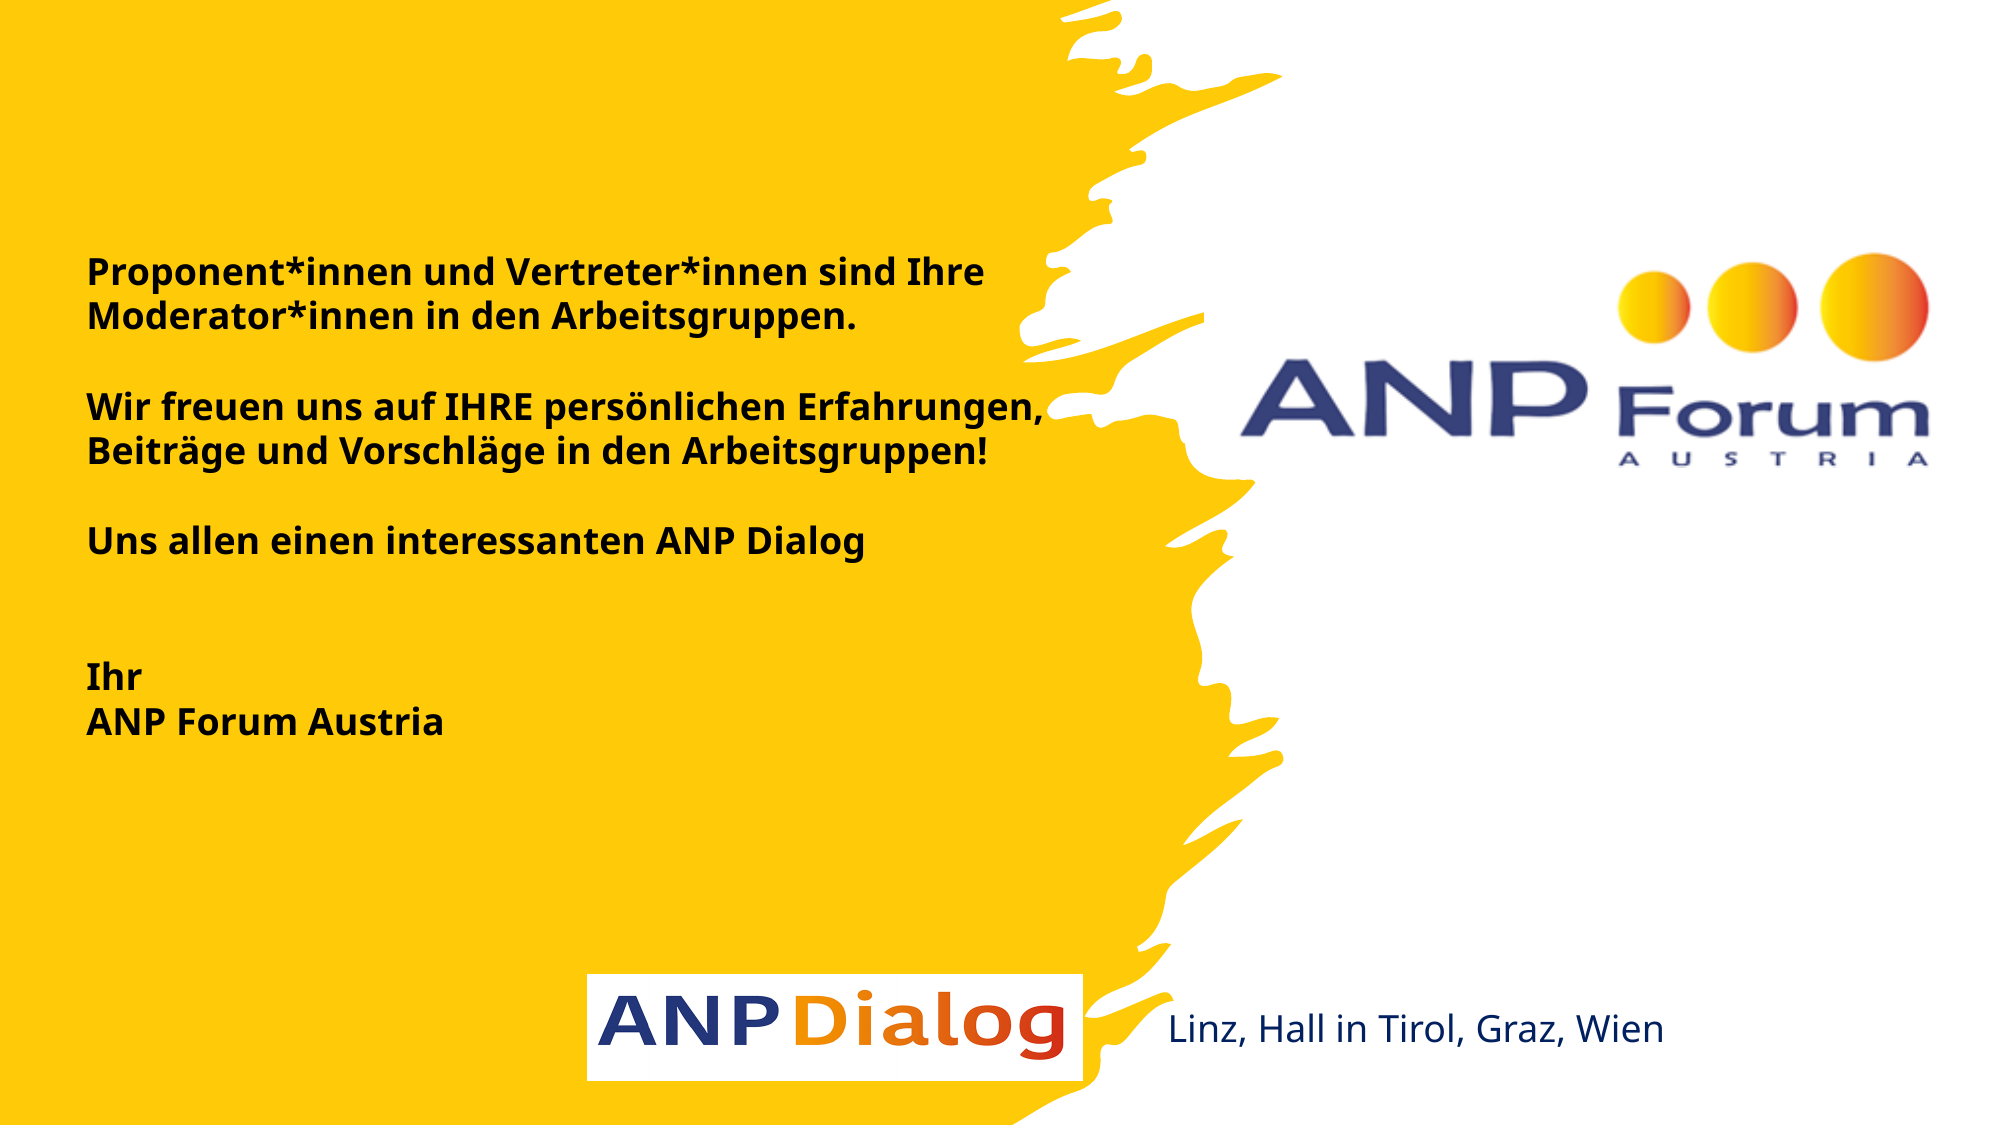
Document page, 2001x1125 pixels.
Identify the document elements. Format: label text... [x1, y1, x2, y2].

text_box Linz, Hall in Tirol, Graz, Wien [1152, 997, 1780, 1058]
text_box Proponent*innen und Vertreter*innen sind Ihre Moderator*innen in den Arbeitsgruppen. Wir freuen uns auf IHRE persönlichen Erfahrungen, Beiträge und Vorschläge in den Arbeitsgruppen! Uns allen einen interessanten ANP Dialog Ihr ANP Forum Austria [71, 239, 1072, 1125]
picture [1072, 974, 1083, 1082]
picture [1204, 251, 1972, 468]
